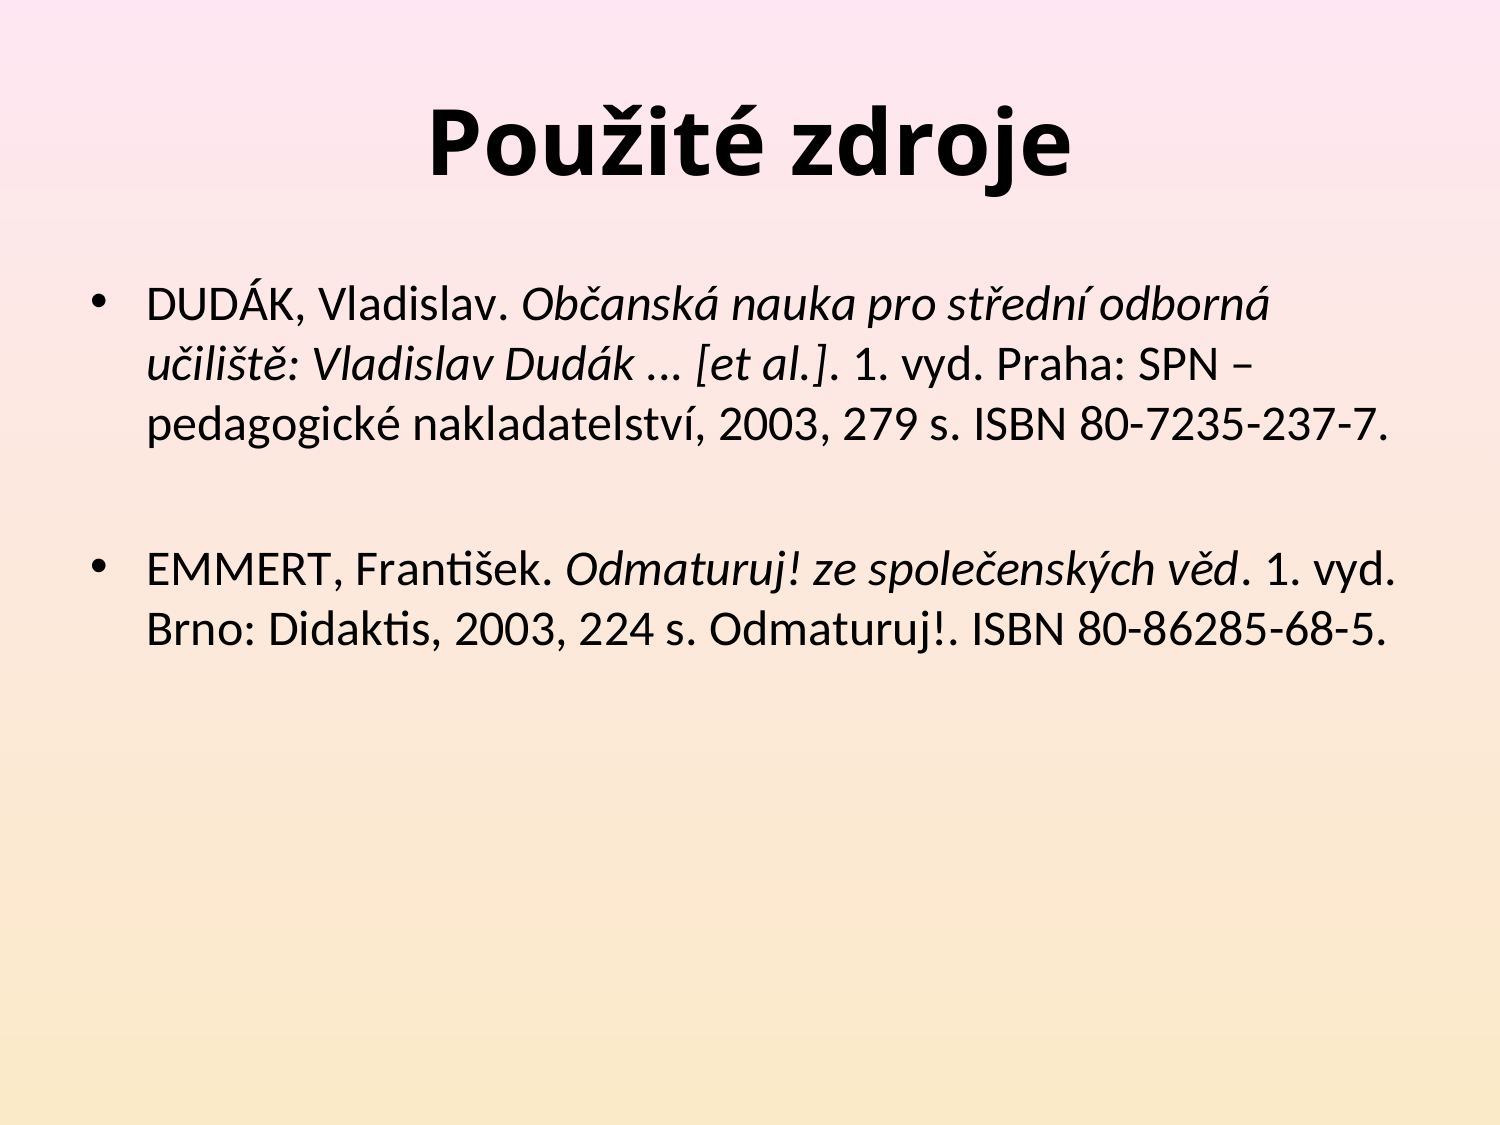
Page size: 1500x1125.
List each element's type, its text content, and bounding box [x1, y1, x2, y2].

list DUDÁK, Vladislav. Občanská nauka pro střední odborná učiliště: Vladislav Dudák ... [et al.]. 1. vyd. Praha: SPN – pedagogické nakladatelství, 2003, 279 s. ISBN 80-7235-237-7. EMMERT, František. Odmaturuj! ze společenských věd. 1. vyd. Brno: Didaktis, 2003, 224 s. Odmaturuj!. ISBN 80-86285-68-5. [75, 262, 1426, 1006]
title Použité zdroje [75, 45, 1426, 233]
